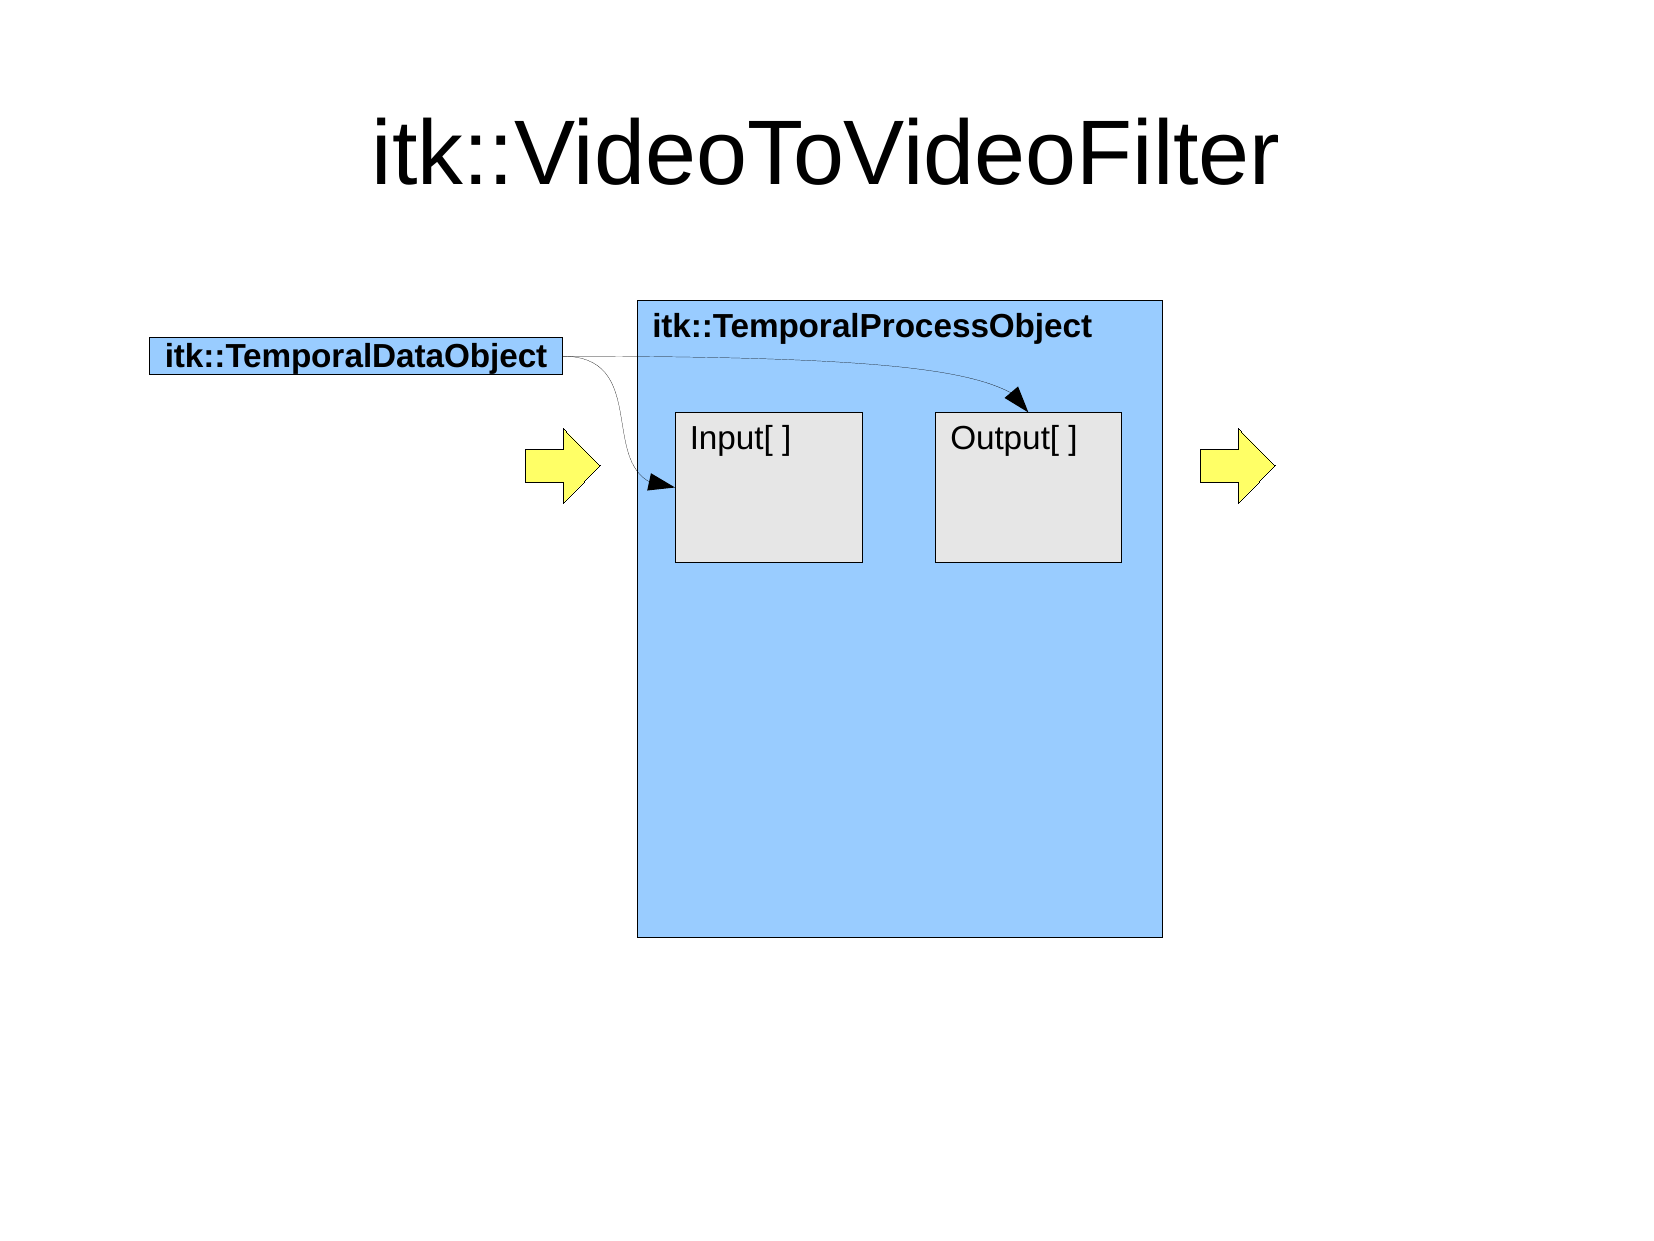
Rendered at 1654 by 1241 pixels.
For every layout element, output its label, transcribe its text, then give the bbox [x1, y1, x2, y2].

text_box itk::TemporalDataObject [149, 337, 563, 375]
text_box itk::TemporalProcessObject [637, 300, 1163, 938]
title itk::VideoToVideoFilter [82, 56, 1571, 250]
text_box [1200, 428, 1276, 504]
text_box [525, 428, 601, 504]
text_box Output[ ] [935, 412, 1122, 563]
text_box Input[ ] [675, 412, 863, 563]
